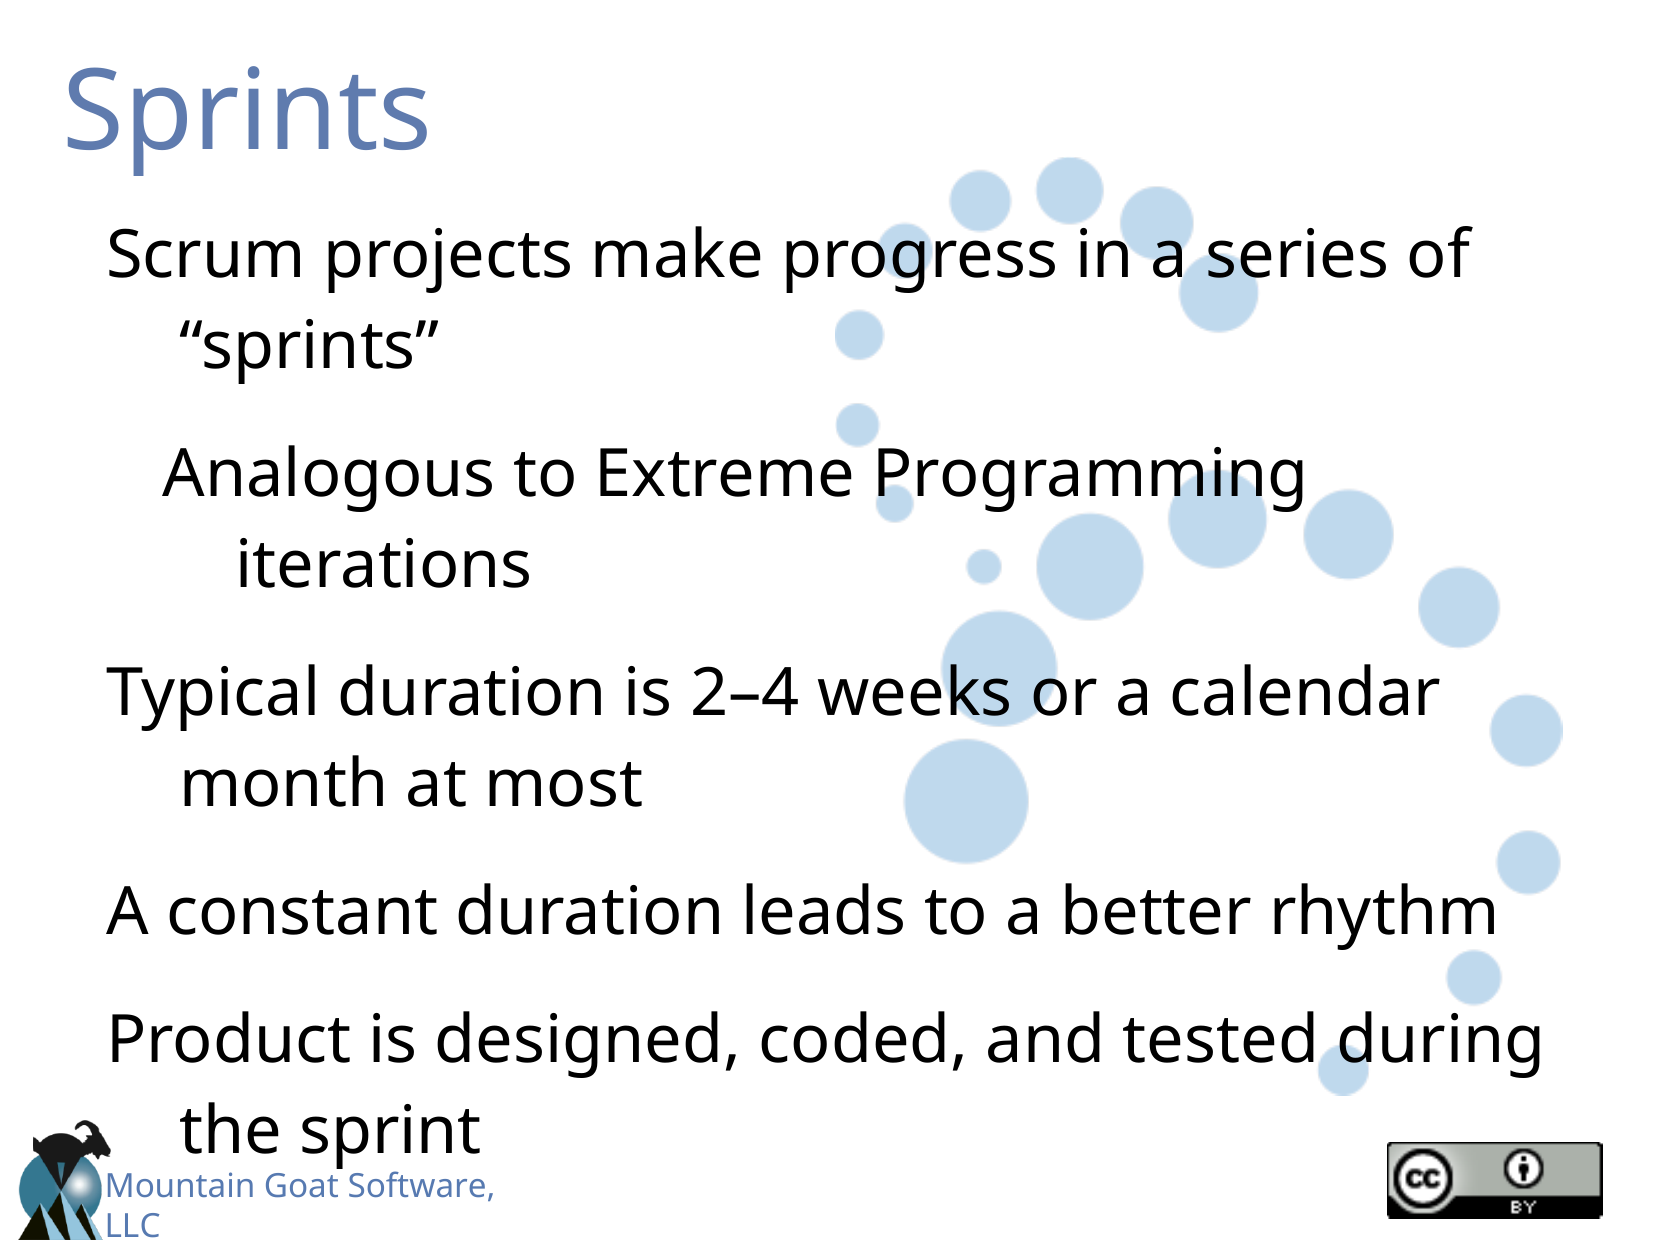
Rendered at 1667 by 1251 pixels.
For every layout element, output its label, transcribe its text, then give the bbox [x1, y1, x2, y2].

title Sprints [56, 18, 1609, 194]
picture [835, 194, 1563, 199]
list Scrum projects make progress in a series of “sprints” Analogous to Extreme Programming iterations Typical duration is 2–4 weeks or a calendar month at most A constant duration leads to a better rhythm Product is designed, coded, and tested during the sprint [58, 199, 1611, 1251]
picture [18, 1120, 58, 1240]
